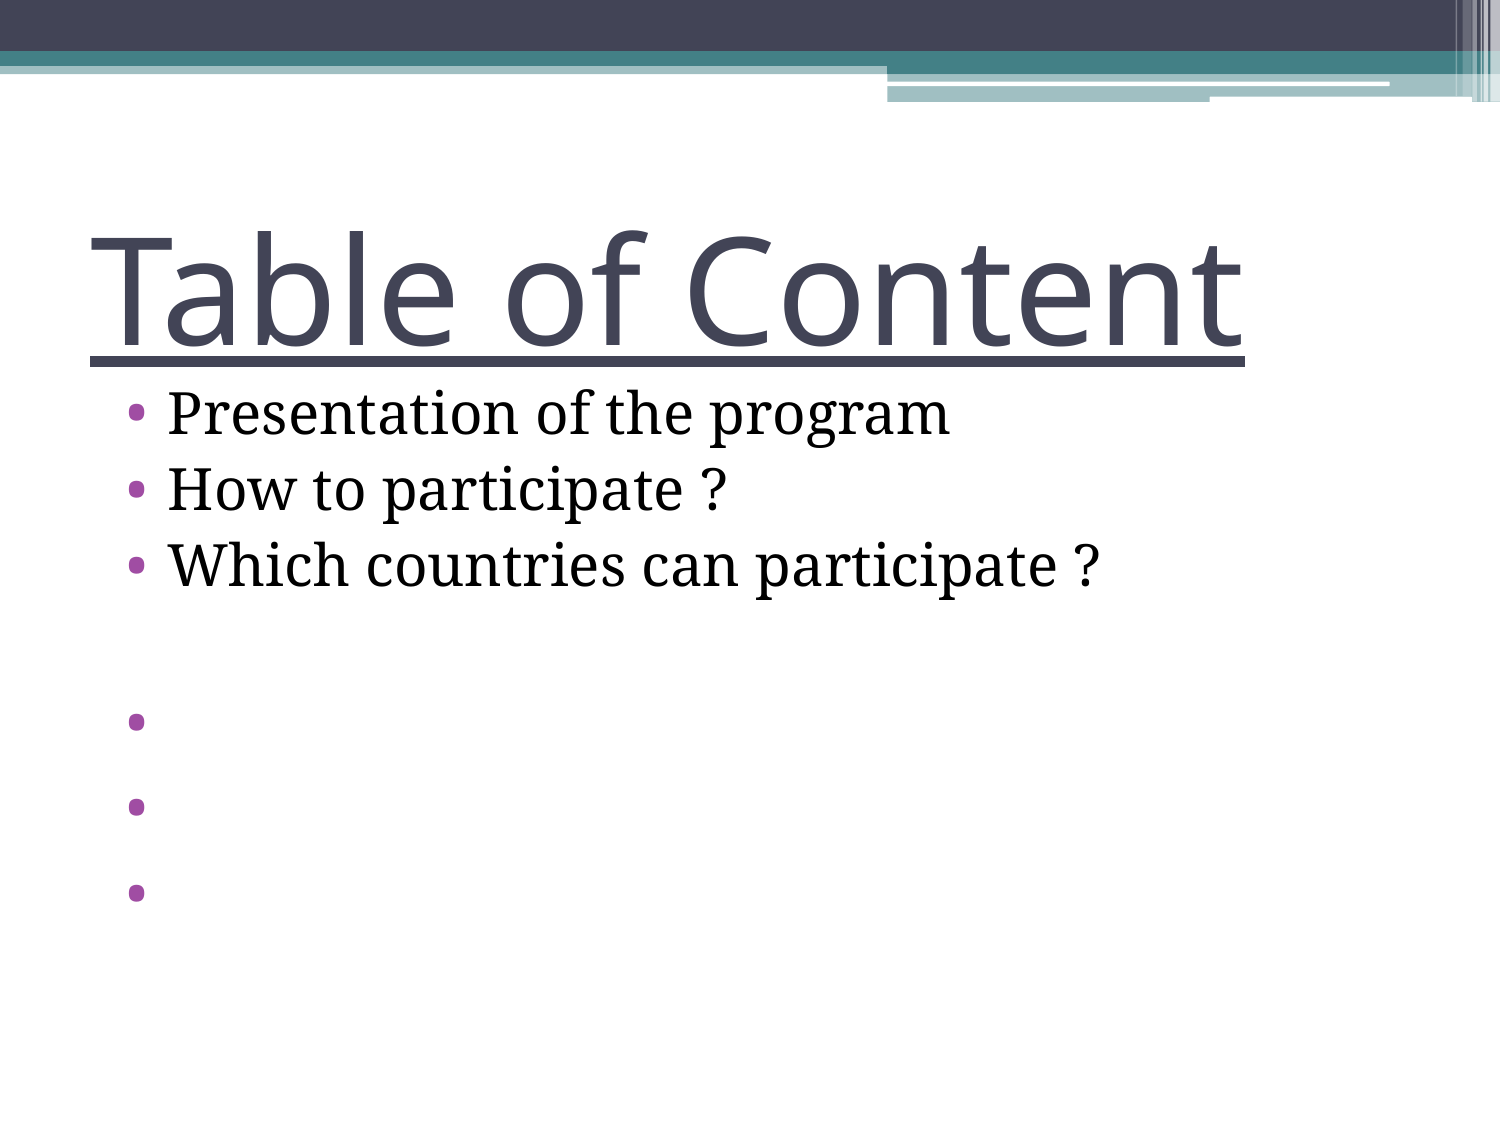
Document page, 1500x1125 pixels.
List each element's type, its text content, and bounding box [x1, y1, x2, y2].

list Presentation of the program How to participate ? Which countries can participate ? [75, 368, 1426, 1079]
title Table of Content [75, 187, 1426, 363]
